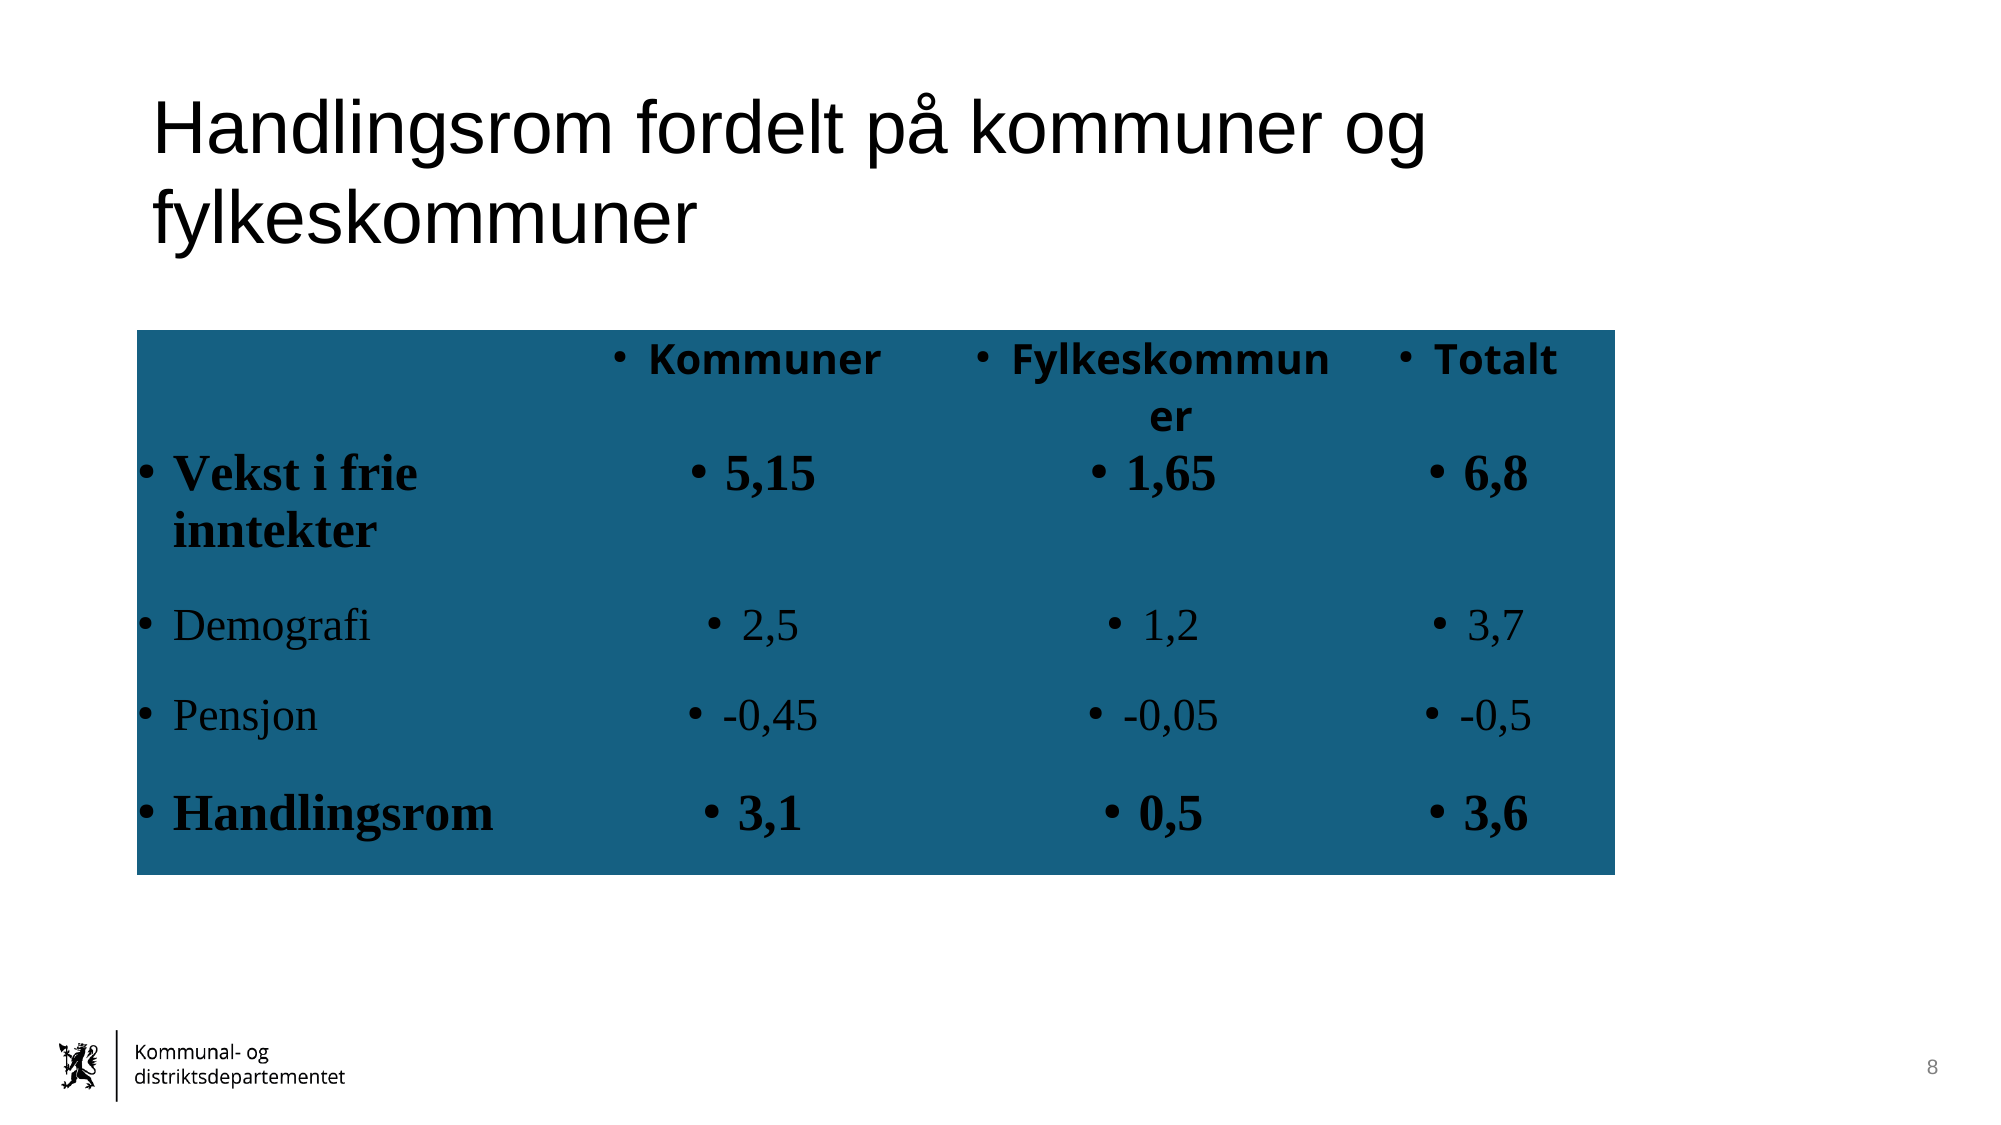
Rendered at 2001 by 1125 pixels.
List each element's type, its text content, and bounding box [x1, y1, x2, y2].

table_cell 1,2 [965, 600, 1341, 690]
table_cell 3,6 [1341, 785, 1615, 875]
table_cell Vekst i frie inntekter [137, 444, 541, 600]
table_cell 1,65 [965, 444, 1341, 600]
table_header [137, 330, 541, 444]
table_cell 5,15 [541, 444, 965, 600]
table_header Fylkeskommuner [965, 330, 1341, 444]
table_cell Demografi [137, 600, 541, 690]
table_cell -0,5 [1341, 690, 1615, 785]
table_cell 0,5 [965, 785, 1341, 875]
table_cell Handlingsrom [137, 785, 541, 875]
table_cell -0,45 [541, 690, 965, 785]
title Handlingsrom fordelt på kommuner og fylkeskommuner [137, 59, 1614, 278]
table_cell 3,7 [1341, 600, 1615, 690]
table_cell 6,8 [1341, 444, 1615, 600]
text_box [1895, 1036, 1970, 1096]
table_cell -0,05 [965, 690, 1341, 785]
table_header Kommuner [541, 330, 965, 444]
table_cell 3,1 [541, 785, 965, 875]
table_cell Pensjon [137, 690, 541, 785]
table_header Totalt [1341, 330, 1615, 444]
table_cell 2,5 [541, 600, 965, 690]
